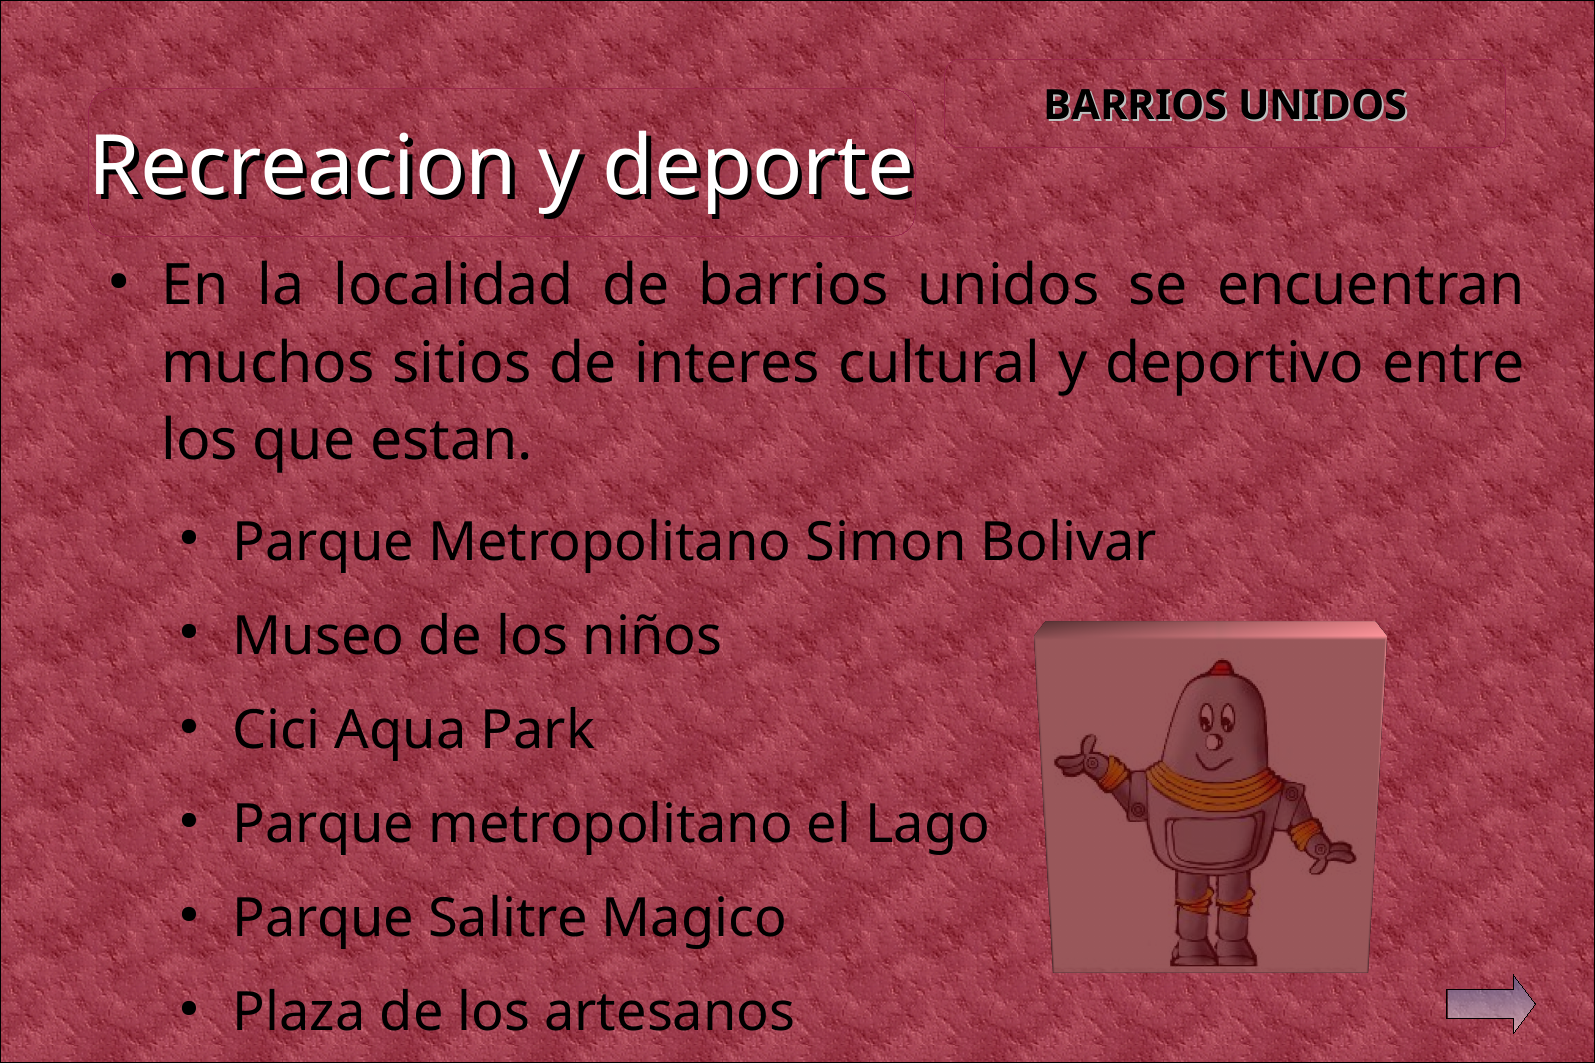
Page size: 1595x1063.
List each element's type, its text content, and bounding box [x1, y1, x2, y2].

text_box [1446, 974, 1536, 1034]
text_box BARRIOS UNIDOS [944, 59, 1506, 148]
text_box Recreacion y deporte [88, 88, 916, 237]
list En la localidad de barrios unidos se encuentran muchos sitios de interes cultural y deportivo entre los que estan. Parque Metropolitano Simon Bolivar Museo de los niños Cici Aqua Park Parque metropolitano el Lago Parque Salitre Magico Plaza de los artesanos [90, 243, 1526, 1061]
